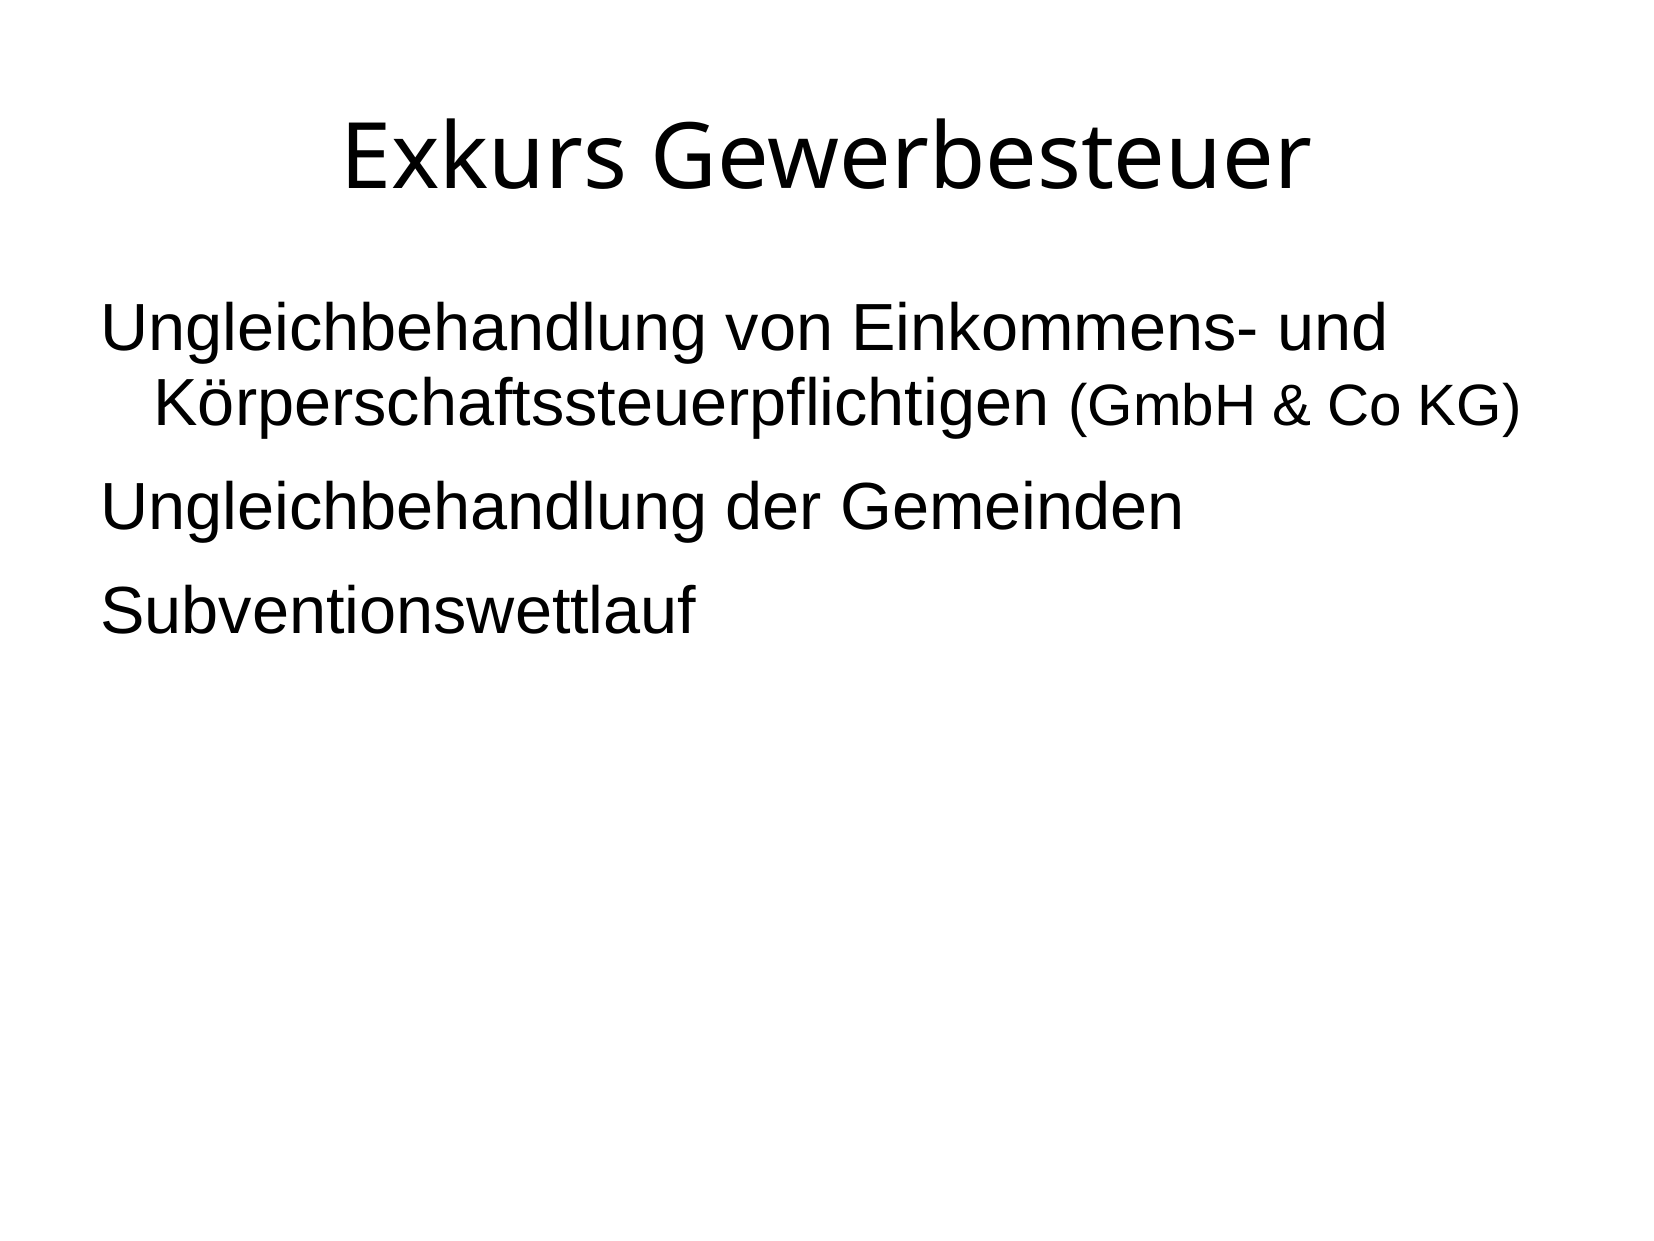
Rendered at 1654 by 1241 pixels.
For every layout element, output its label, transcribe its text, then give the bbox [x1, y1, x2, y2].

list Ungleichbehandlung von Einkommens- und Körperschaftssteuerpflichtigen (GmbH & Co KG) Ungleichbehandlung der Gemeinden Subventionswettlauf [82, 290, 1571, 1094]
title Exkurs Gewerbesteuer [82, 56, 1571, 250]
